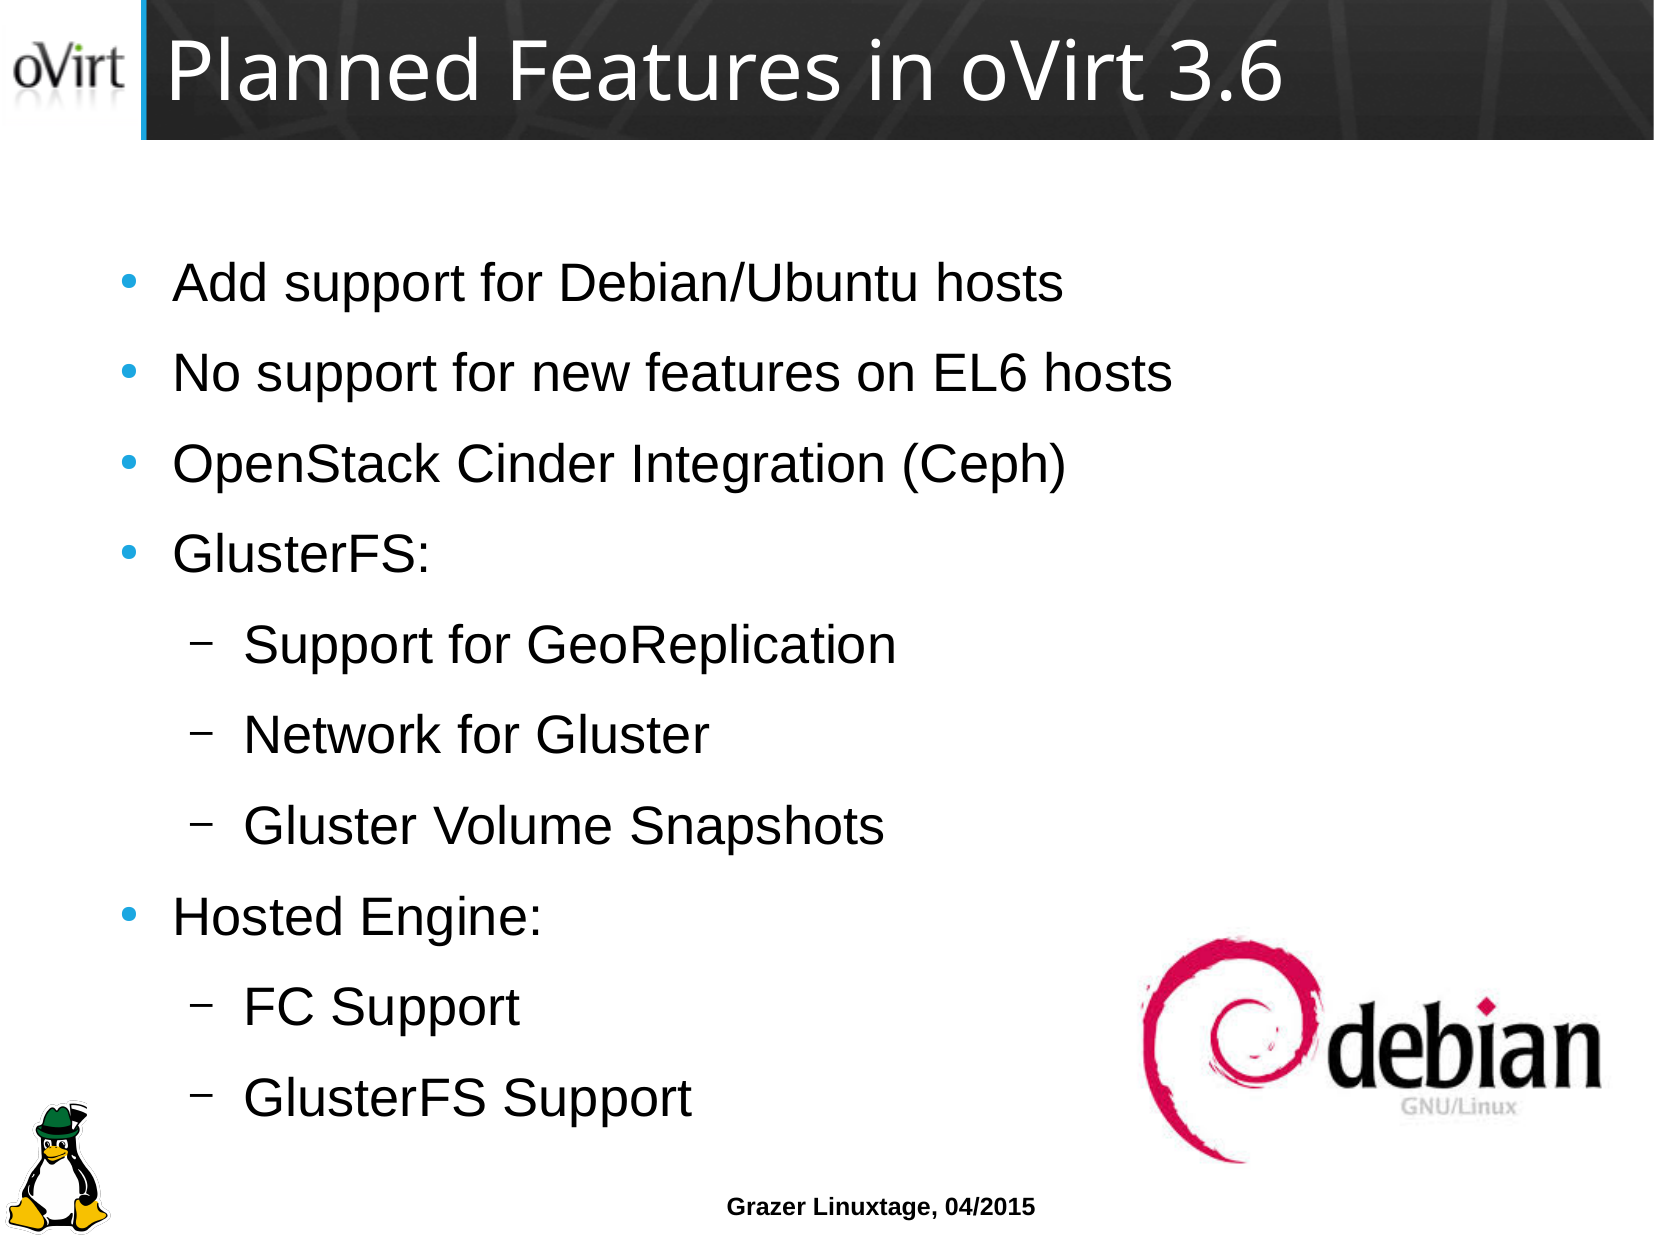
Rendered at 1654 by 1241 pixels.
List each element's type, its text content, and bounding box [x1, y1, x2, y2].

text_box Add support for Debian/Ubuntu hosts No support for new features on EL6 hosts OpenStack Cinder Integration (Ceph) GlusterFS: Support for GeoReplication Network for Gluster Gluster Volume Snapshots Hosted Engine: FC Support GlusterFS Support [86, 244, 1576, 1135]
picture [1125, 926, 1630, 1171]
picture [0, 0, 1654, 140]
title Planned Features in oVirt 3.6 [164, 18, 1653, 119]
picture [5, 1100, 111, 1235]
